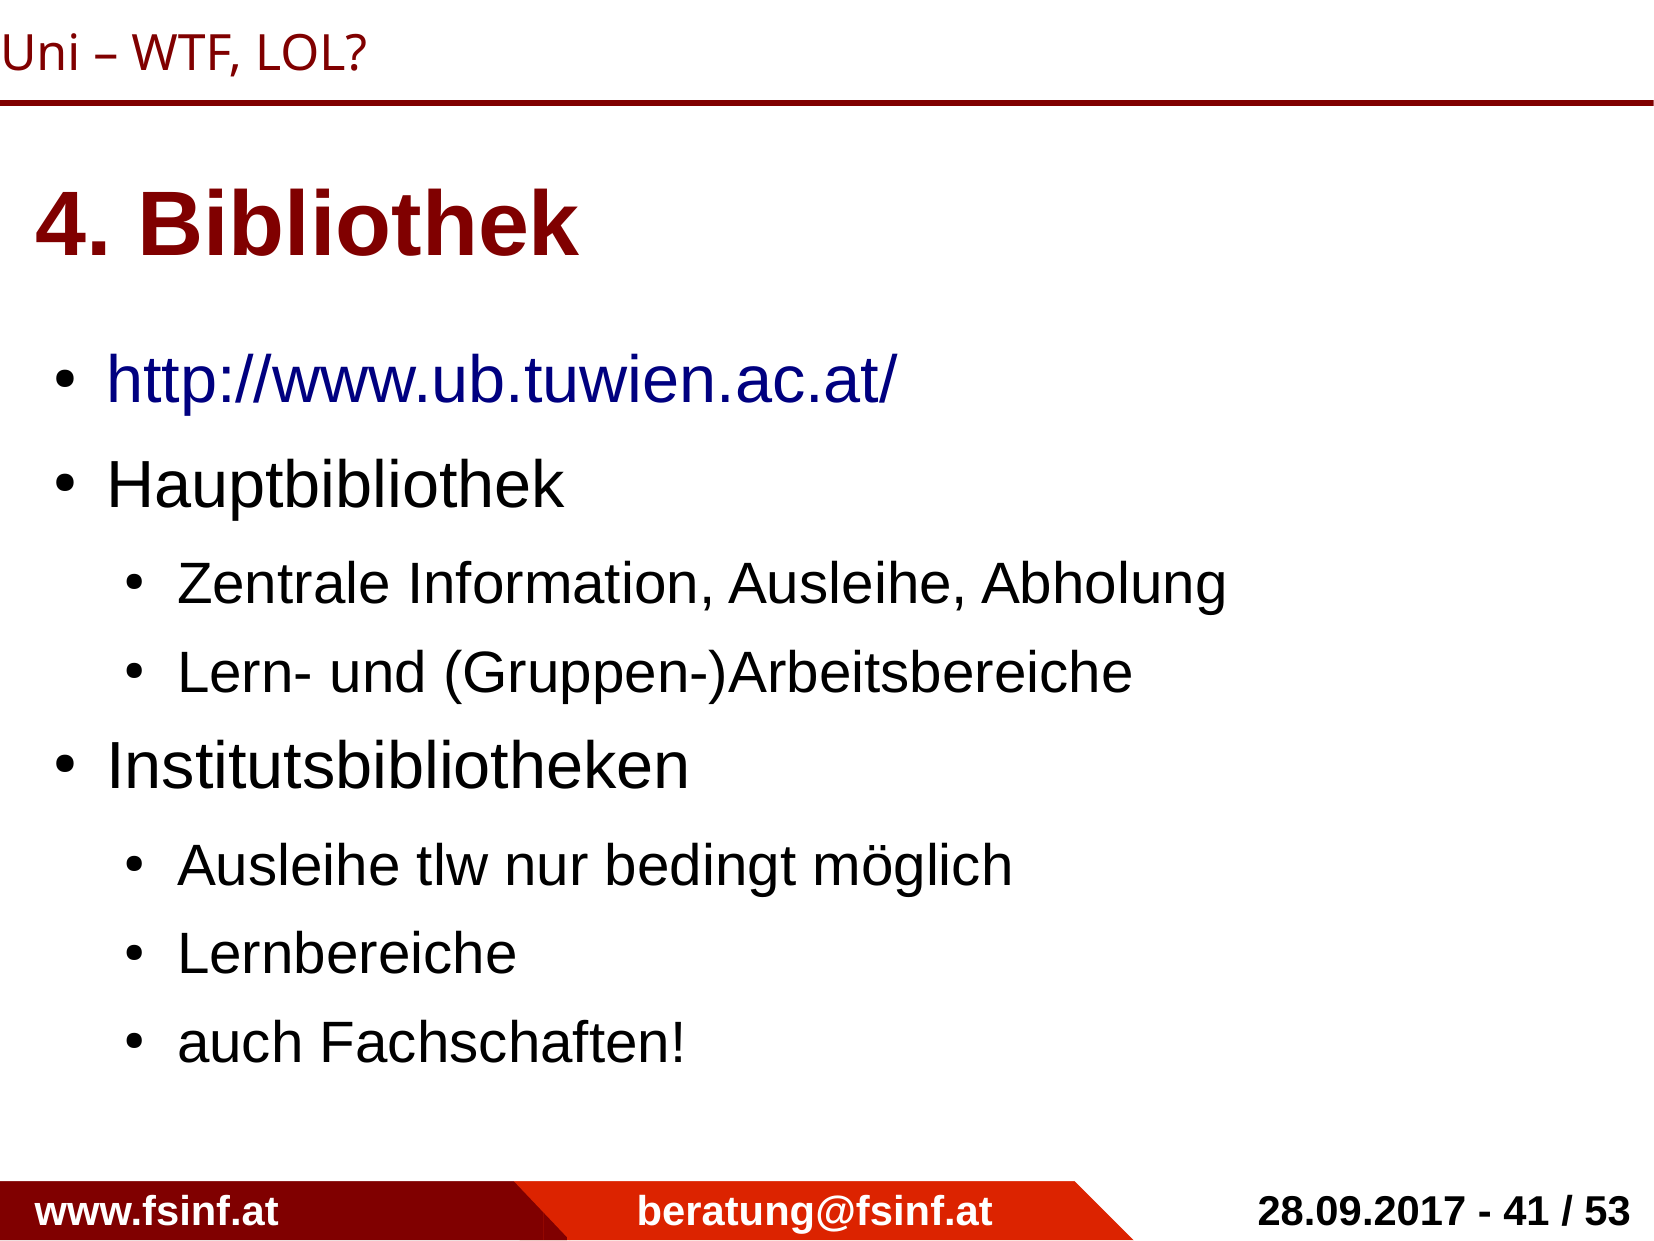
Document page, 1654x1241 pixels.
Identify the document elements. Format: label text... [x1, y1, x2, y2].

list http://www.ub.tuwien.ac.at/ Hauptbibliothek Zentrale Information, Ausleihe, Abholung Lern- und (Gruppen-)Arbeitsbereiche Institutsbibliotheken Ausleihe tlw nur bedingt möglich Lernbereiche auch Fachschaften! [35, 342, 1571, 1162]
title 4. Bibliothek [35, 120, 1619, 328]
